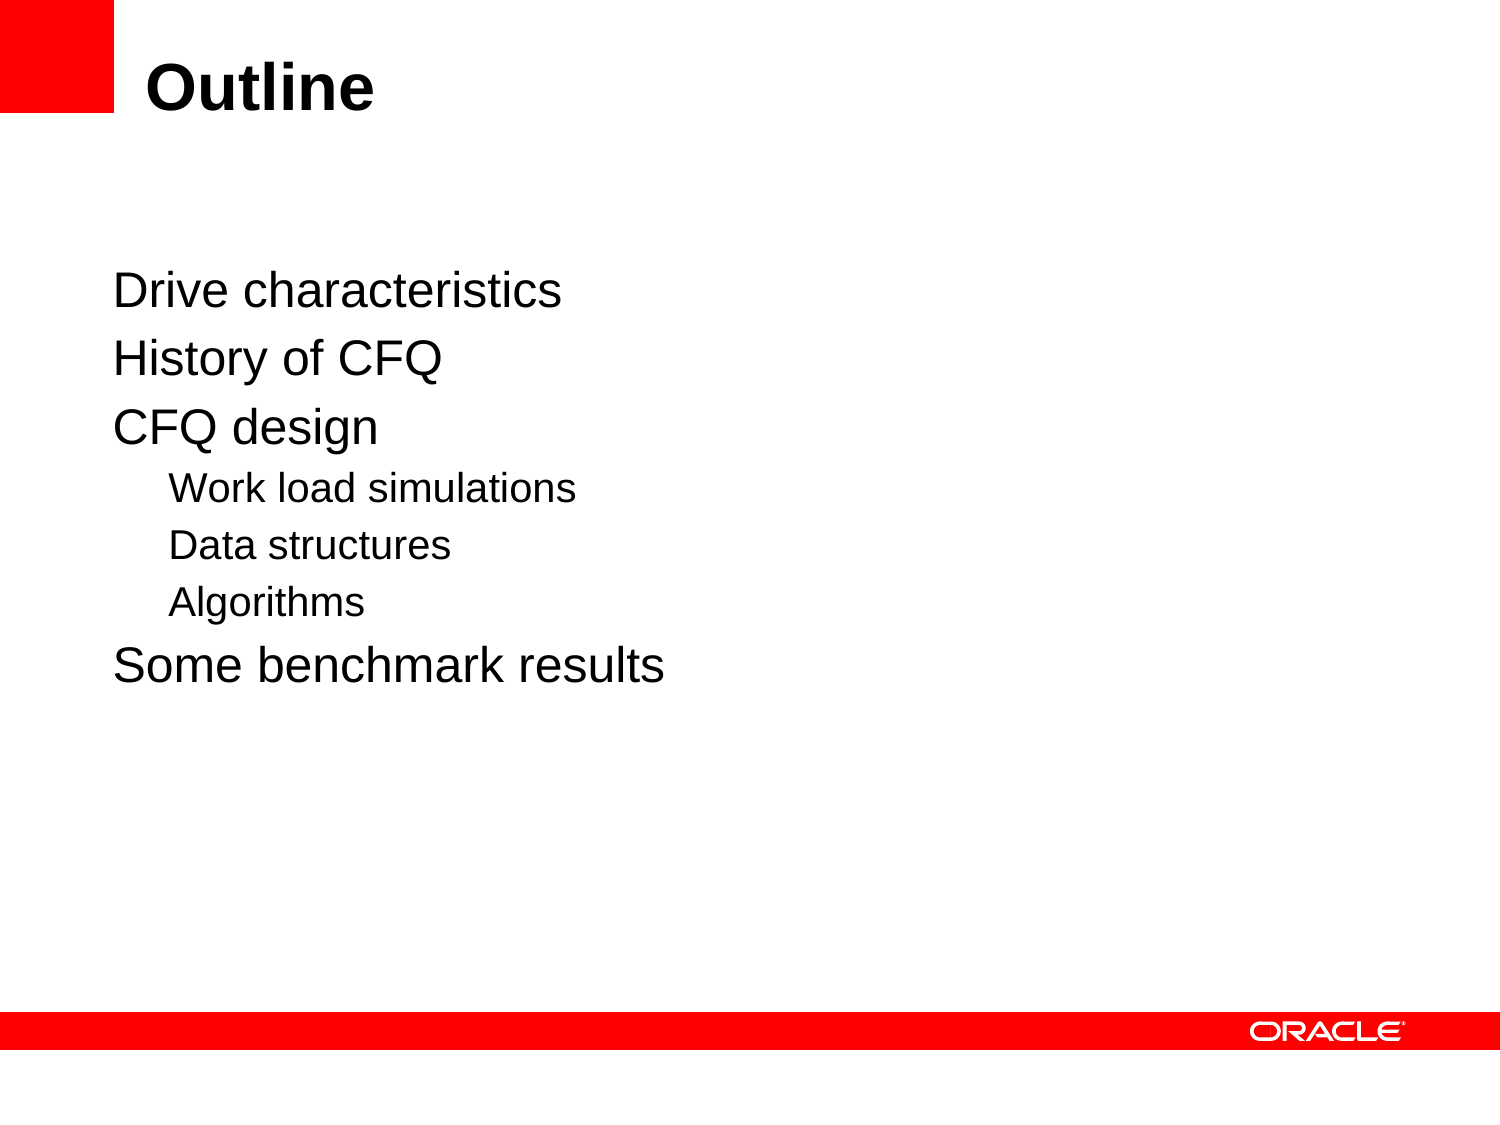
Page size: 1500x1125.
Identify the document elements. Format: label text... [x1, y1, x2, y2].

picture [0, 0, 114, 113]
title Outline [145, 49, 1390, 205]
picture [0, 1012, 1500, 1050]
list Drive characteristics History of CFQ CFQ design Work load simulations Data structures Algorithms Some benchmark results [112, 262, 1349, 733]
